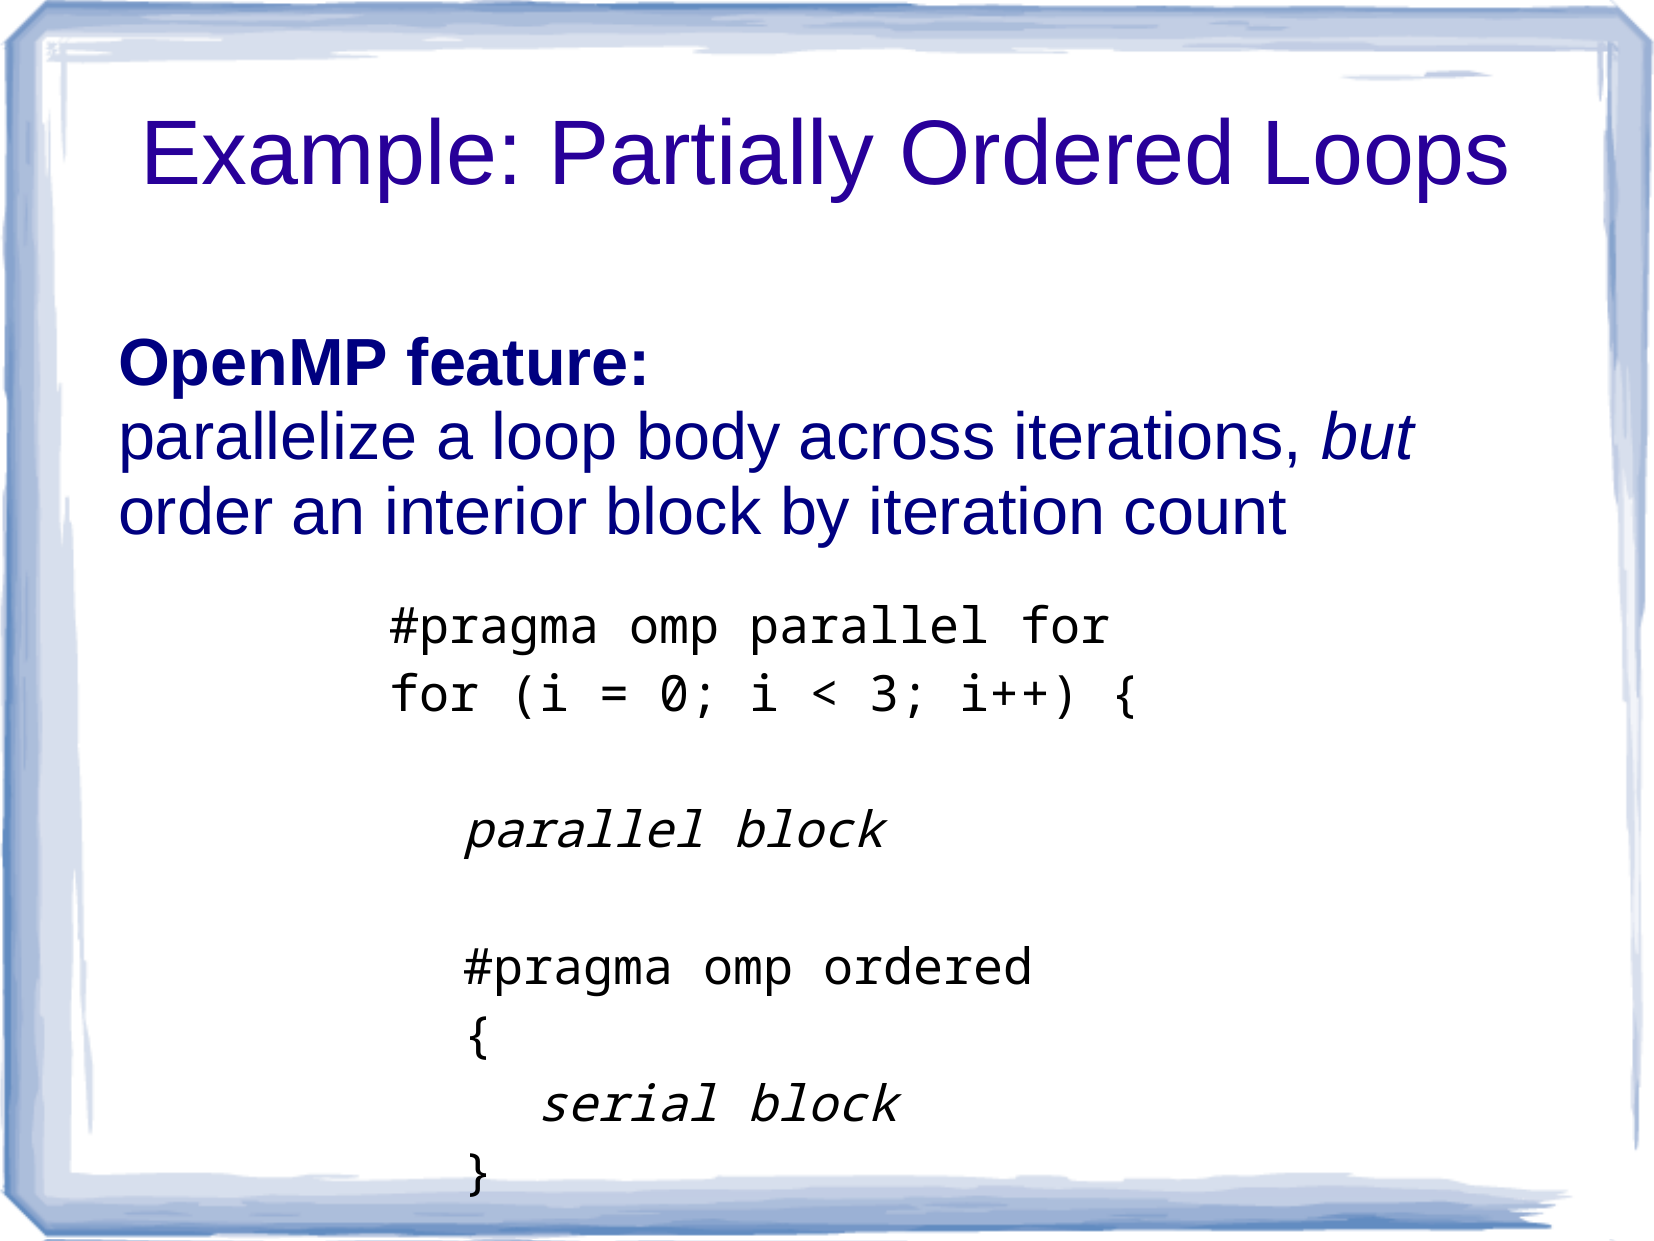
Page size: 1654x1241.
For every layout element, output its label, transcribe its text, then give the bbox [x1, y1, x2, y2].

title Example: Partially Ordered Loops [82, 49, 1571, 257]
text_box #pragma omp parallel for for (i = 0; i < 3; i++) { parallel block #pragma omp ordered { serial block } parallel block } [375, 582, 1238, 1198]
picture [0, 0, 1654, 1241]
list OpenMP feature: parallelize a loop body across iterations, but order an interior block by iteration count [118, 324, 1571, 549]
